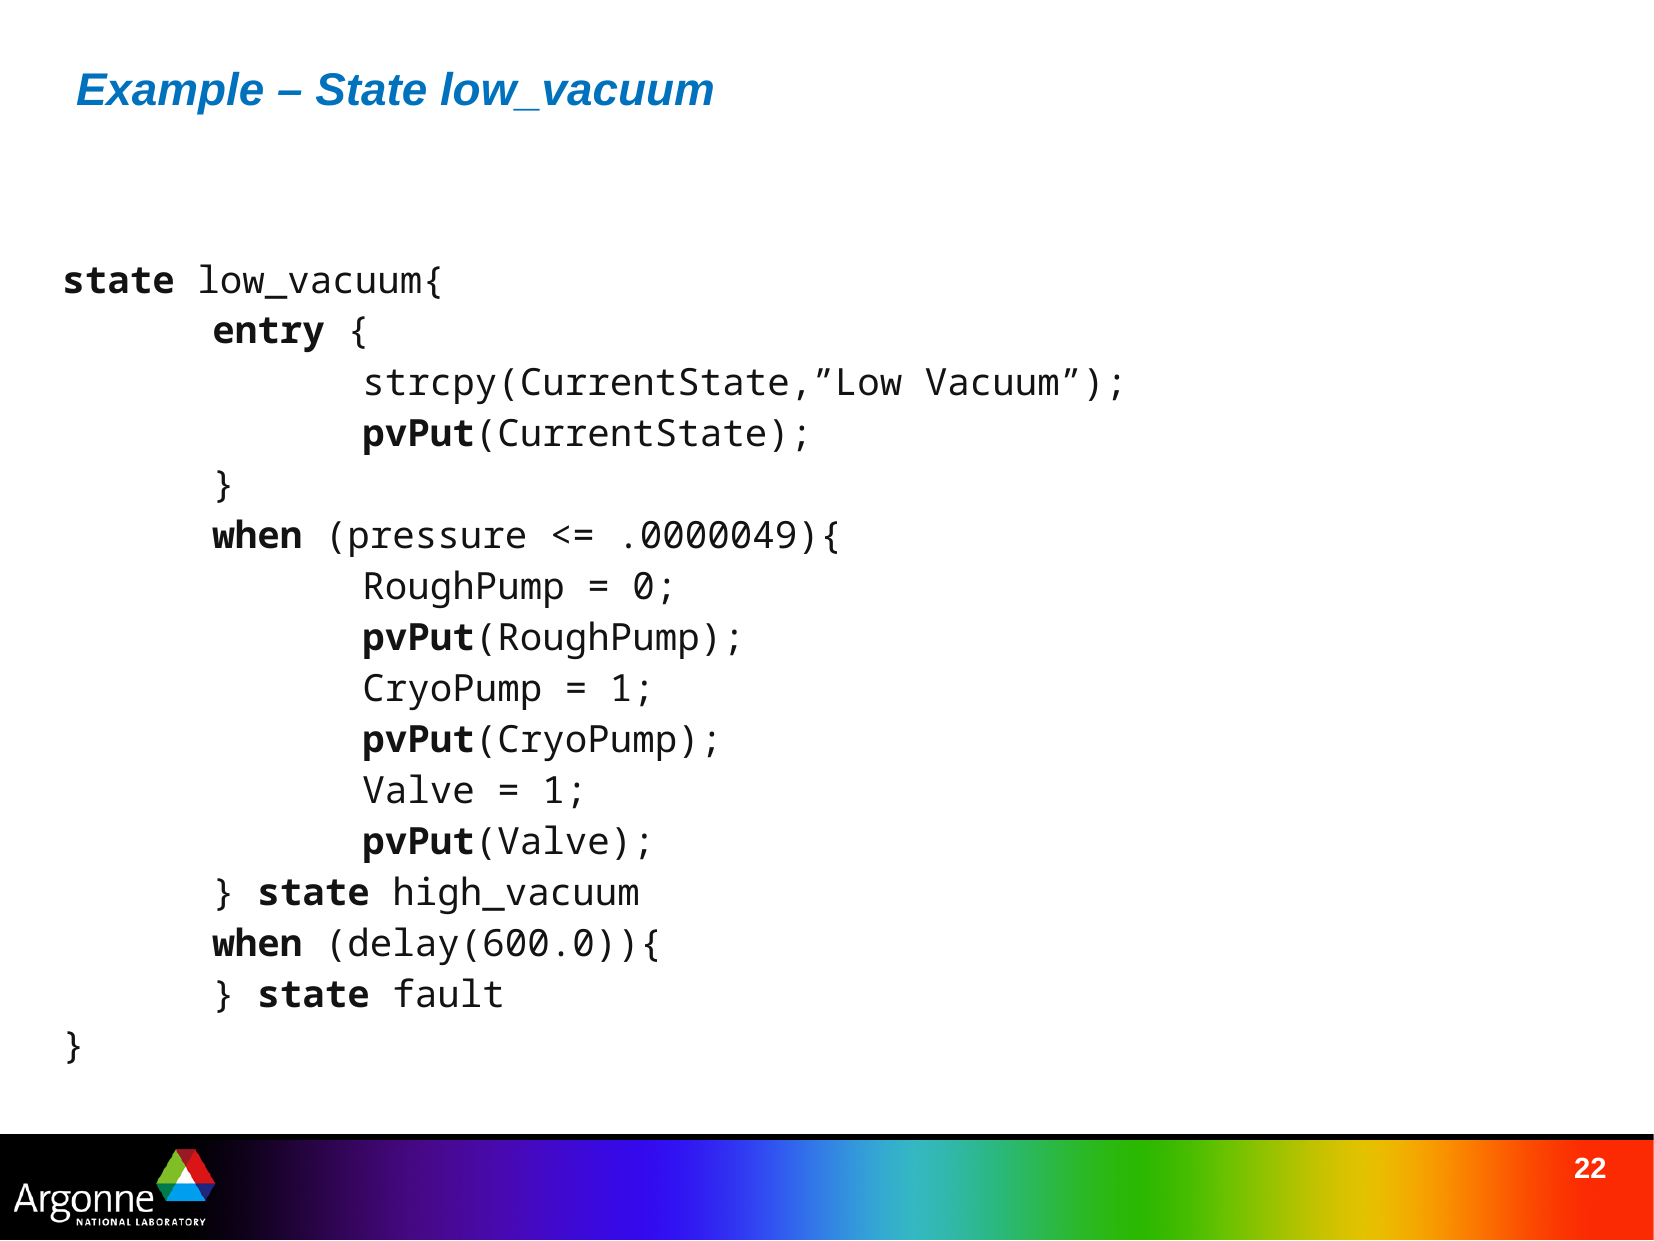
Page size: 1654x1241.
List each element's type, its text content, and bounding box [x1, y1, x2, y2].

title Example – State low_vacuum [61, 45, 1500, 123]
picture [0, 1134, 1654, 1240]
list state low_vacuum{ entry { strcpy(CurrentState,”Low Vacuum”); pvPut(CurrentState); } when (pressure <= .0000049){ RoughPump = 0; pvPut(RoughPump); CryoPump = 1; pvPut(CryoPump); Valve = 1; pvPut(Valve); } state high_vacuum when (delay(600.0)){ } state fault } [62, 253, 1498, 1010]
